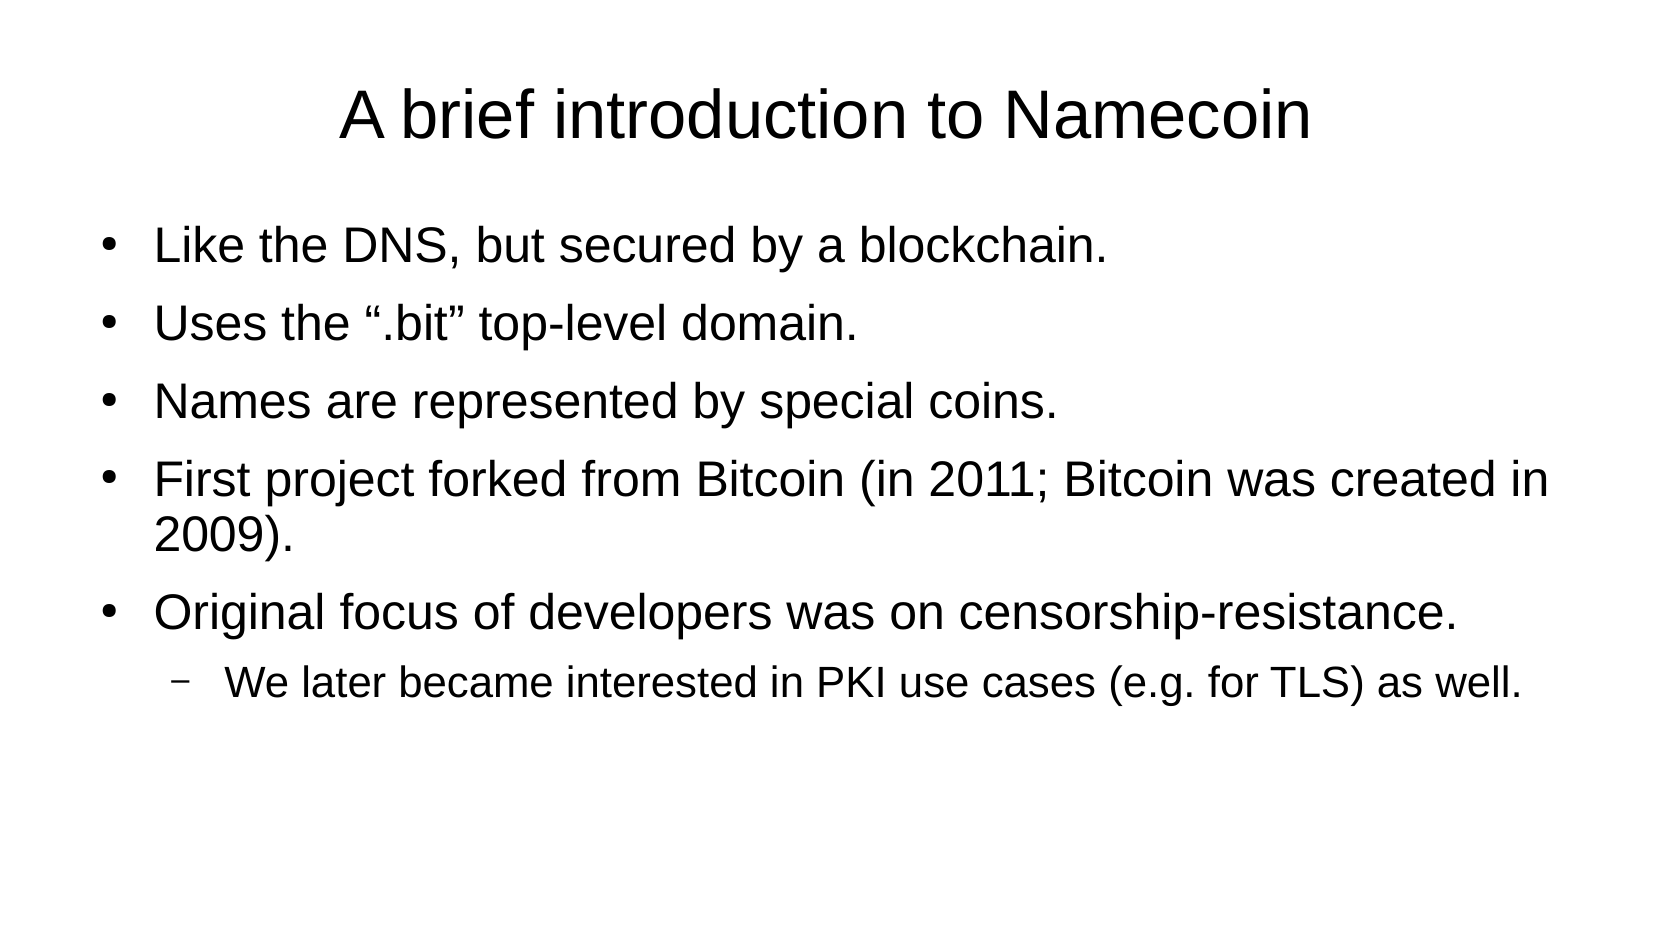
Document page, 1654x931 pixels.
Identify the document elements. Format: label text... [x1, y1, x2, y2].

list Like the DNS, but secured by a blockchain. Uses the “.bit” top-level domain. Names are represented by special coins. First project forked from Bitcoin (in 2011; Bitcoin was created in 2009). Original focus of developers was on censorship-resistance. We later became interested in PKI use cases (e.g. for TLS) as well. [82, 217, 1571, 757]
title A brief introduction to Namecoin [82, 37, 1571, 193]
